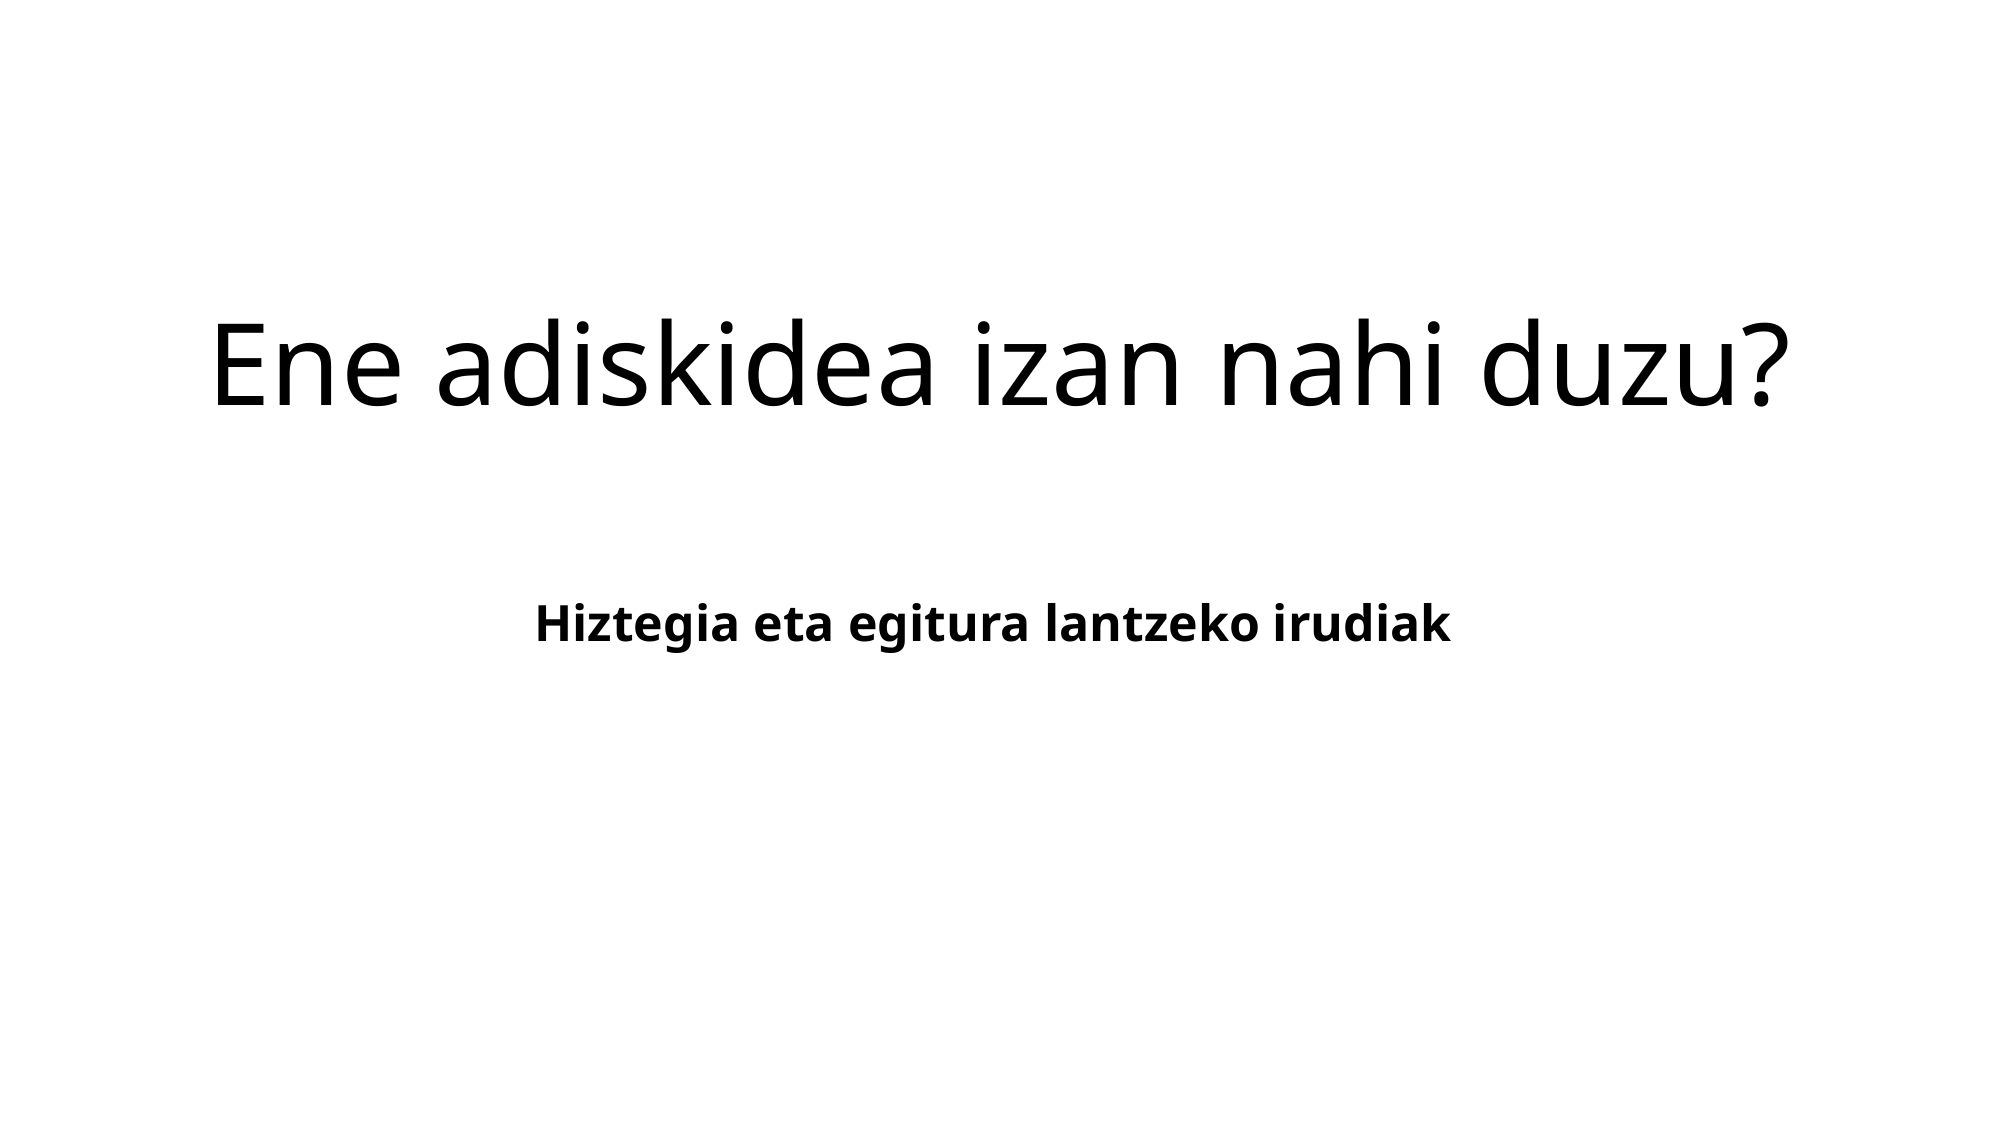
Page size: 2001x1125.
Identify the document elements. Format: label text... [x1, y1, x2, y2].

title Ene adiskidea izan nahi duzu? [183, 182, 1817, 575]
subtitle Hiztegia eta egitura lantzeko irudiak [249, 590, 1750, 863]
